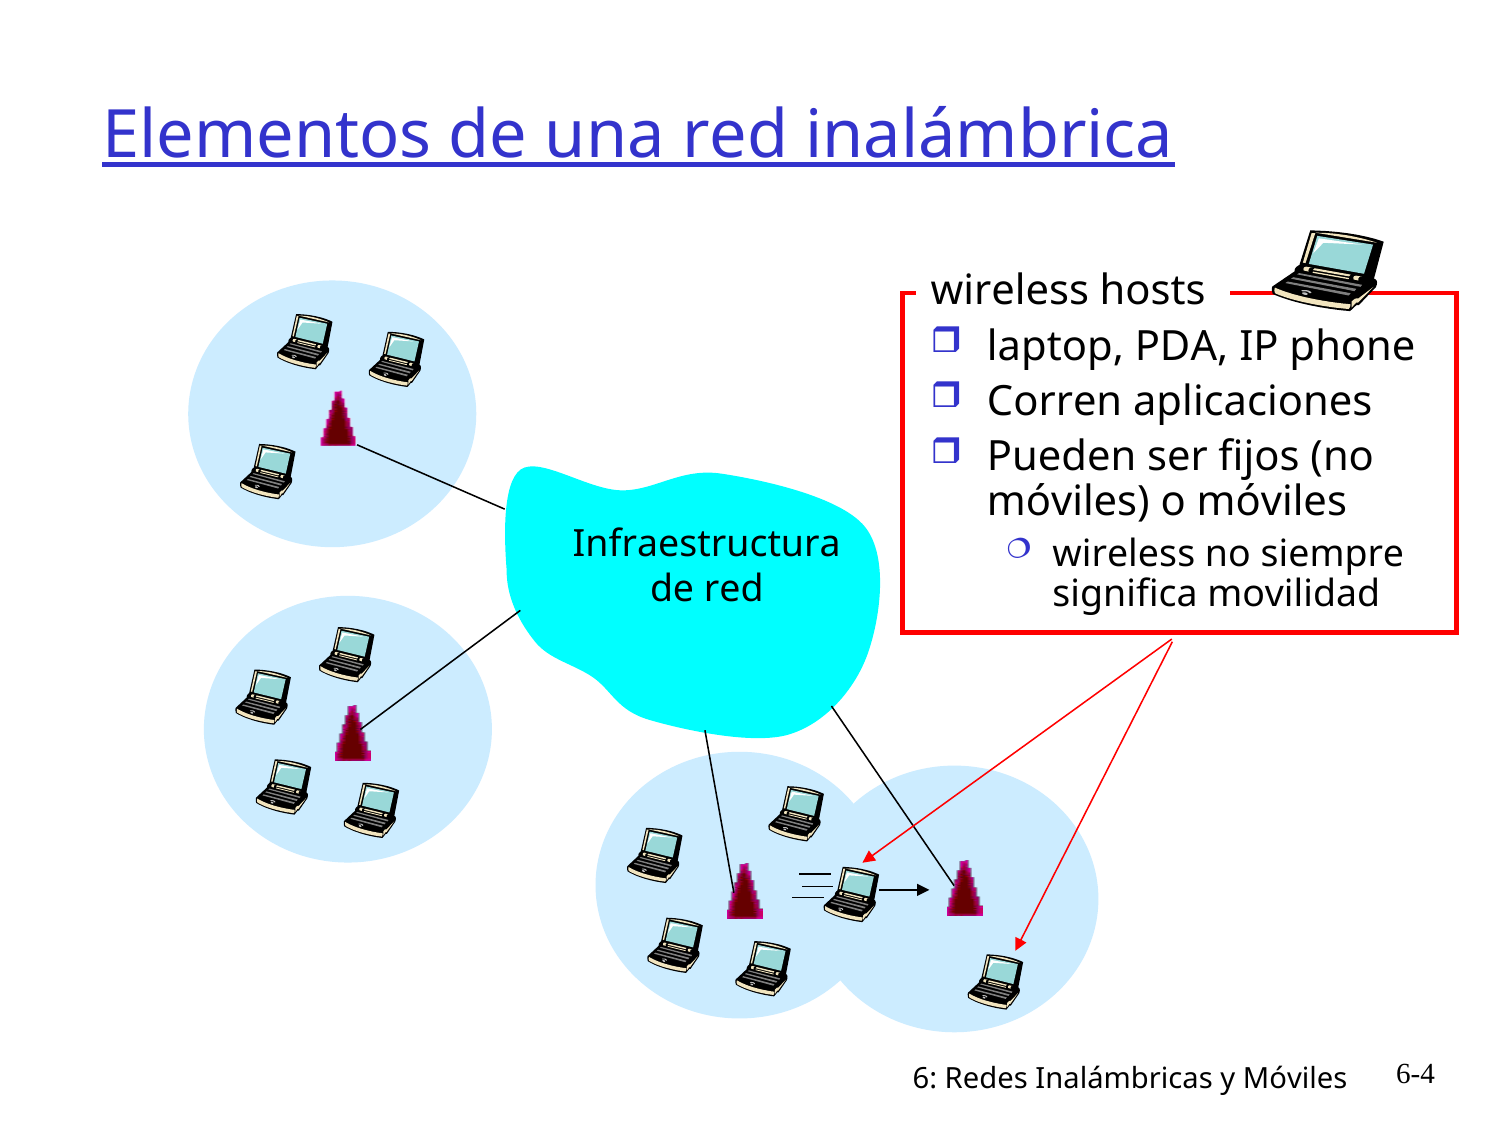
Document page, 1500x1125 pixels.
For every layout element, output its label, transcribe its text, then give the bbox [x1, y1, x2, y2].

text_box [595, 751, 1099, 1033]
picture [637, 897, 703, 973]
picture [616, 808, 683, 884]
picture [1270, 230, 1384, 312]
picture [957, 934, 1024, 1010]
text_box [203, 595, 492, 863]
picture [725, 921, 791, 997]
picture [266, 294, 333, 370]
picture [335, 705, 371, 761]
title Elementos de una red inalámbrica [87, 37, 1363, 225]
text_box [188, 280, 477, 548]
picture [813, 847, 880, 923]
picture [727, 863, 763, 920]
picture [947, 860, 983, 916]
picture [333, 762, 400, 838]
text_box Infraestructura de red [557, 510, 856, 617]
picture [245, 739, 312, 815]
picture [758, 766, 824, 842]
text_box wireless hosts laptop, PDA, IP phone Corren aplicaciones Pueden ser fijos (no móviles) o móviles wireless no siempre significa movilidad [915, 260, 1459, 685]
text_box [505, 466, 881, 739]
picture [358, 311, 425, 387]
picture [320, 390, 356, 446]
picture [225, 649, 291, 725]
text_box [885, 765, 989, 824]
picture [308, 607, 375, 683]
picture [229, 424, 296, 500]
